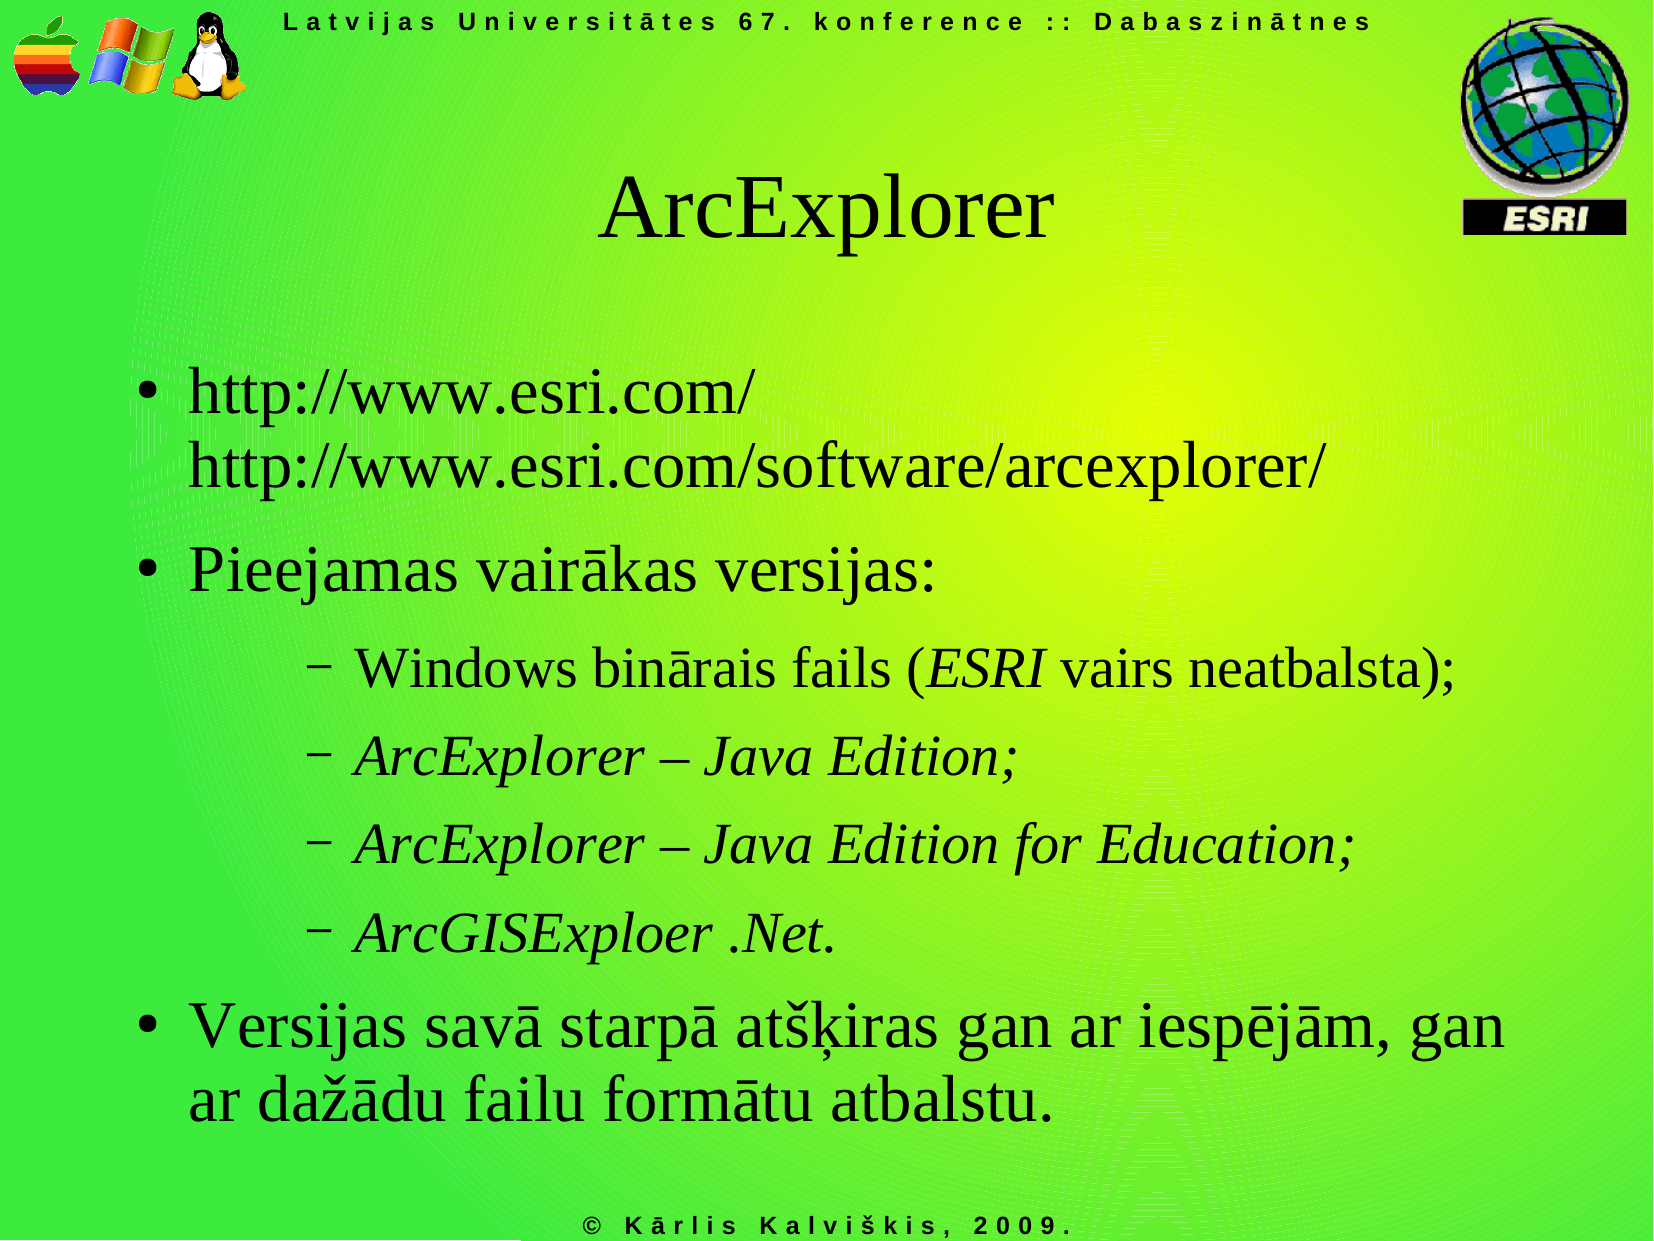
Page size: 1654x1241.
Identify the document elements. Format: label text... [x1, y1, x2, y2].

title ArcExplorer [118, 88, 1536, 325]
picture [1456, 16, 1634, 235]
list http://www.esri.com/ http://www.esri.com/software/arcexplorer/ Pieejamas vairākas versijas: Windows binārais fails (ESRI vairs neatbalsta); ArcExplorer – Java Edition; ArcExplorer – Java Edition for Education; ArcGISExploer .Net. Versijas savā starpā atšķiras gan ar iespējām, gan ar dažādu failu formātu atbalstu. [118, 354, 1536, 1182]
picture [88, 12, 246, 94]
picture [14, 16, 80, 96]
